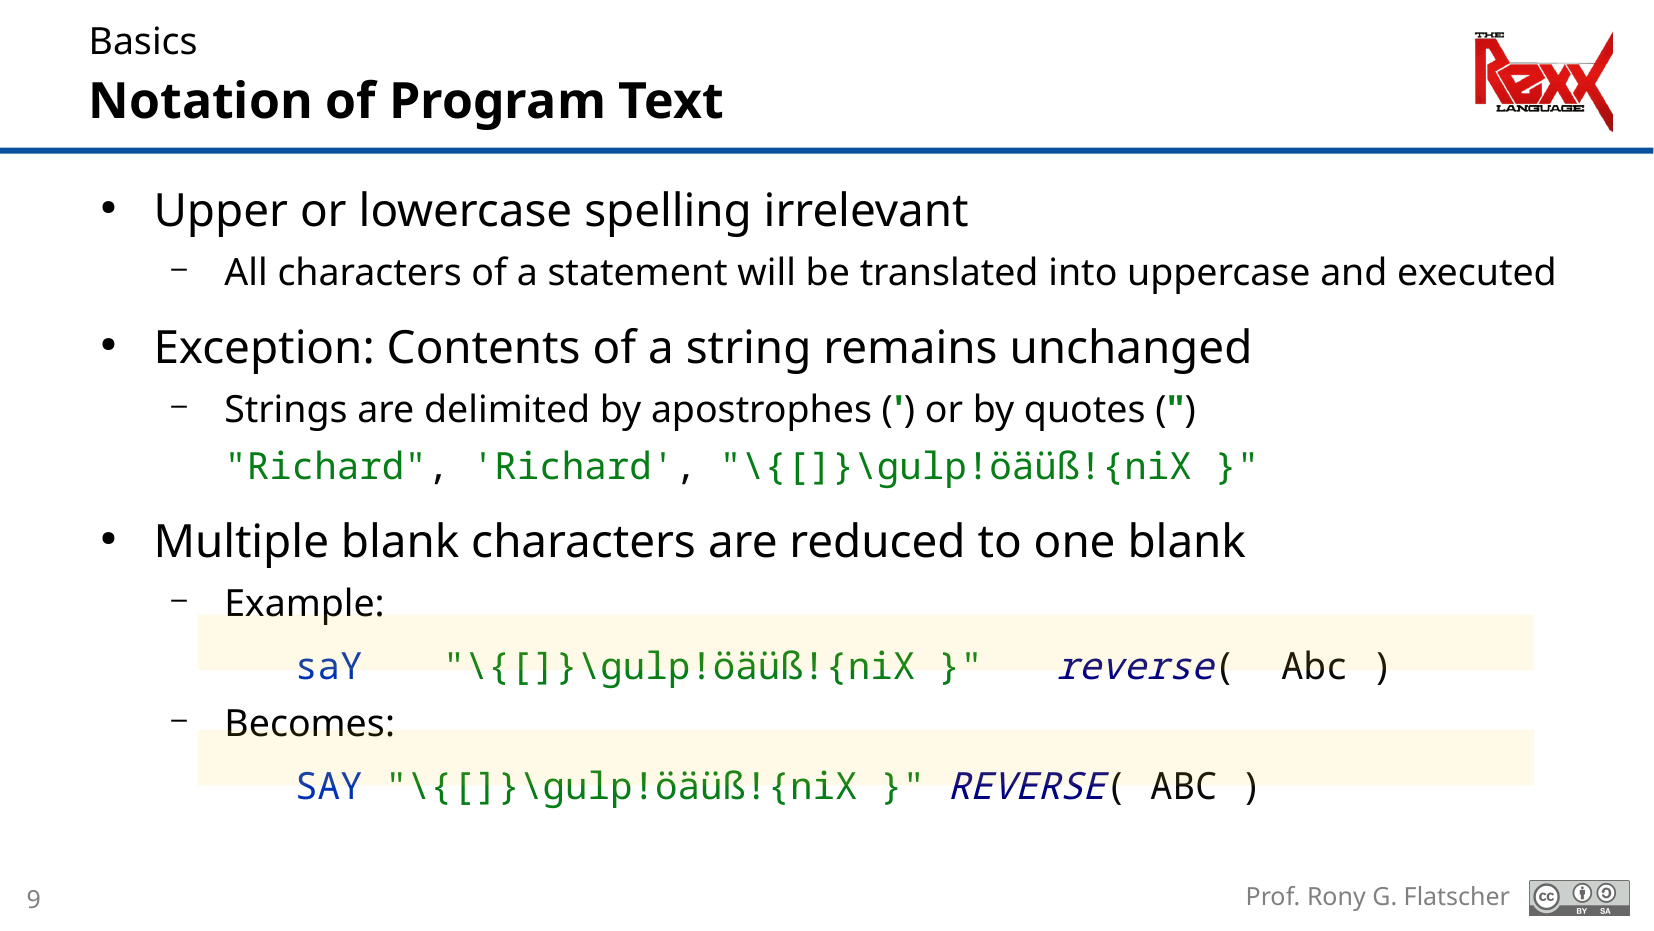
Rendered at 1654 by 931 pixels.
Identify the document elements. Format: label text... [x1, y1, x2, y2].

title Basics Notation of Program Text [29, 0, 1654, 148]
list Upper or lowercase spelling irrelevant All characters of a statement will be translated into uppercase and executed Exception: Contents of a string remains unchanged Strings are delimited by apostrophes (') or by quotes (") "Richard", 'Richard', "\{[]}\gulp!öäüß!{niX }" Multiple blank characters are reduced to one blank Example: saY "\{[]}\gulp!öäüß!{niX }" reverse( Abc ) Becomes: SAY "\{[]}\gulp!öäüß!{niX }" REVERSE( ABC ) [82, 177, 1571, 798]
text_box [197, 614, 1534, 671]
text_box [197, 729, 1534, 786]
